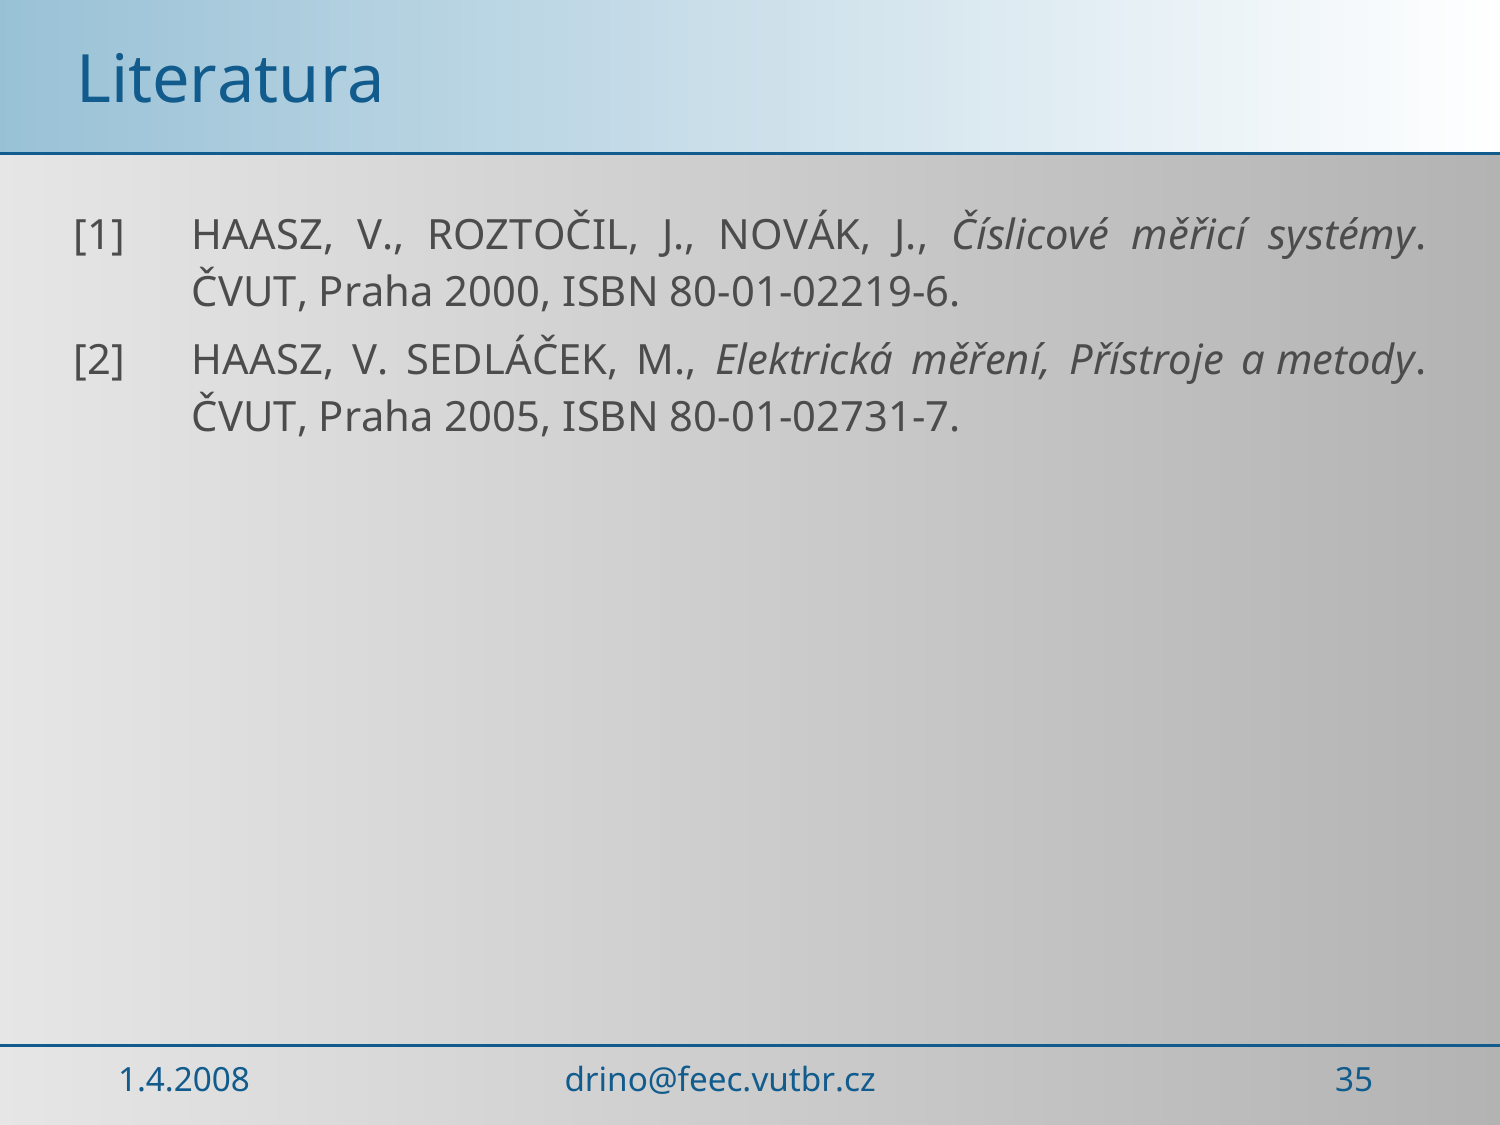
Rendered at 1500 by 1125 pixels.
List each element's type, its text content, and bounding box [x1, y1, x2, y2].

text_box 17 [1075, 1049, 1388, 1125]
text_box [1] HAASZ, V., ROZTOČIL, J., NOVÁK, J., Číslicové měřicí systémy. ČVUT, Praha 2000, ISBN 80-01-02219-6. [2] HAASZ, V. SEDLÁČEK, M., Elektrická měření, Přístroje a metody. ČVUT, Praha 2005, ISBN 80-01-02731-7. [59, 196, 1442, 452]
text_box drino@feec.vutbr.cz [454, 1049, 987, 1125]
title Literatura [0, 0, 1500, 152]
text_box 1.4.2008 [103, 1049, 432, 1125]
